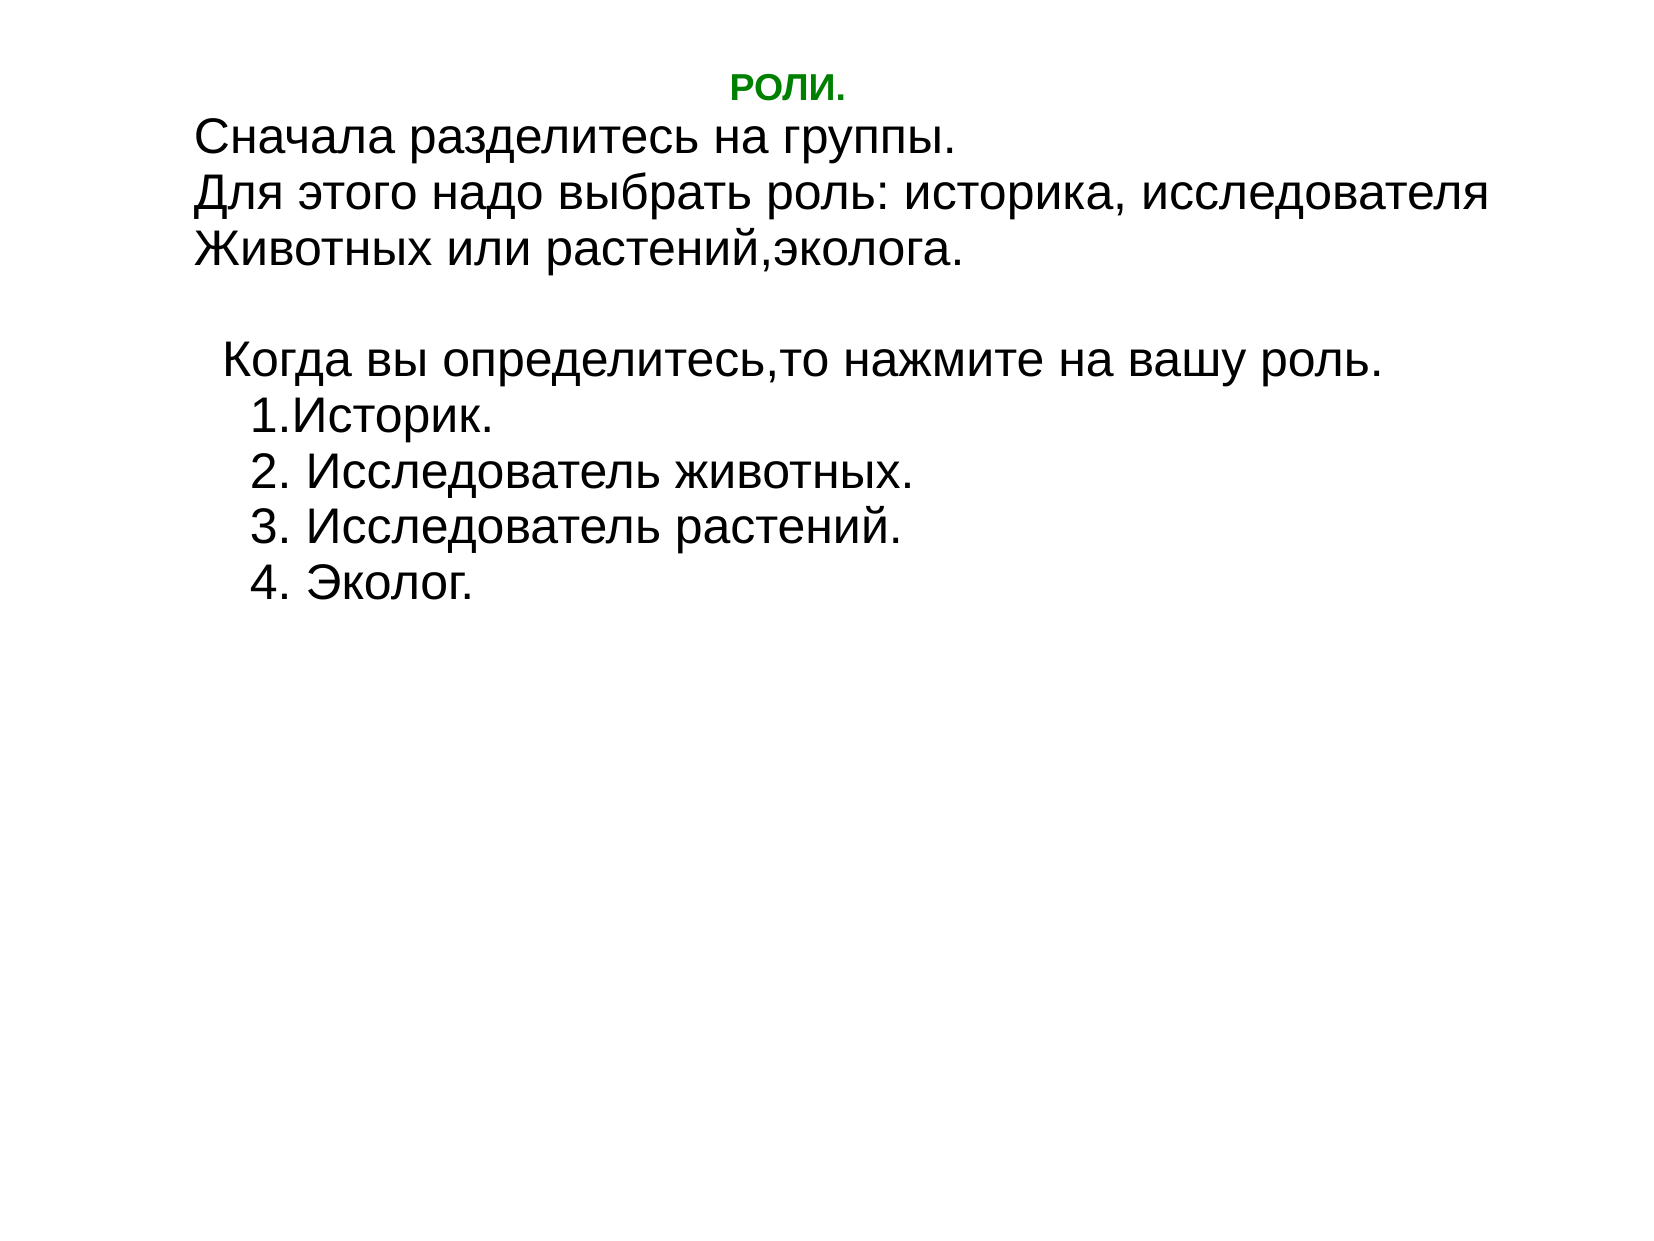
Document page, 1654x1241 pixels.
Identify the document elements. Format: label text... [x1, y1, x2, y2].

text_box РОЛИ. Сначала разделитесь на группы. Для этого надо выбрать роль: историка, исследователя Животных или растений,эколога. Когда вы определитесь,то нажмите на вашу роль. 1.Историк. 2. Исследователь животных. 3. Исследователь растений. 4. Эколог. [179, 59, 1536, 975]
